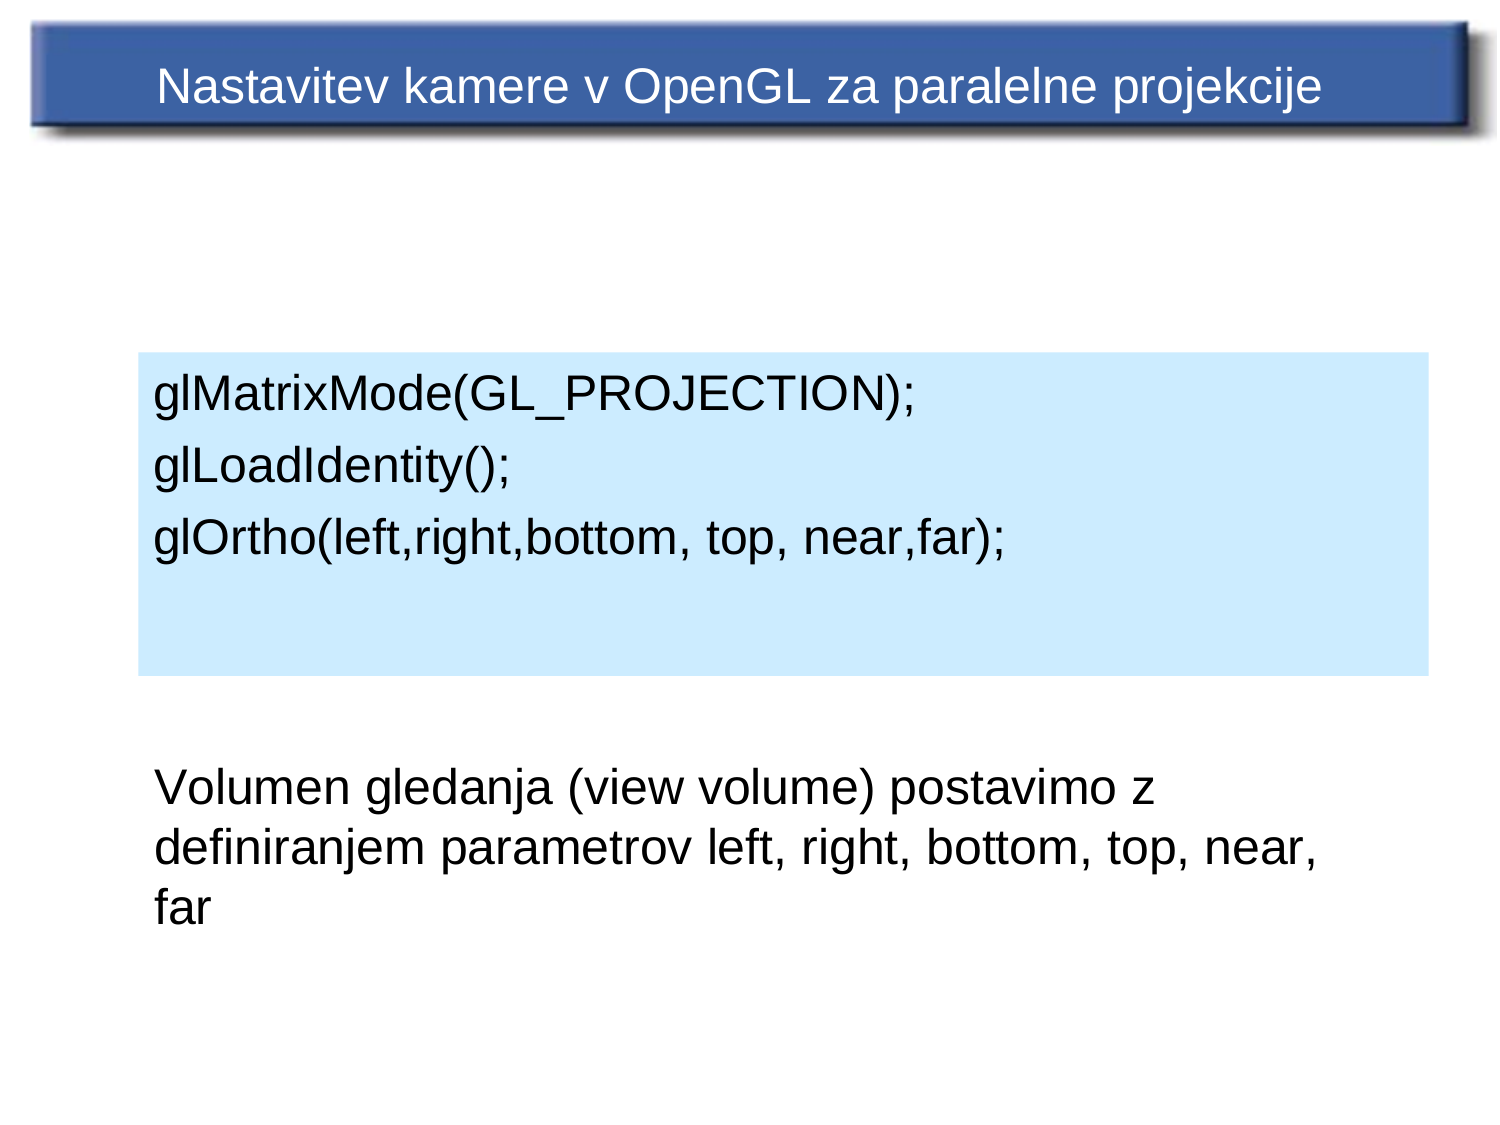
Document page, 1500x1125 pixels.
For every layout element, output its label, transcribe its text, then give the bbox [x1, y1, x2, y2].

list glMatrixMode(GL_PROJECTION); glLoadIdentity(); glOrtho(left,right,bottom, top, near,far); [138, 352, 1429, 676]
title Nastavitev kamere v OpenGL za paralelne projekcije [41, 38, 1438, 122]
text_box Volumen gledanja (view volume) postavimo z definiranjem parametrov left, right, bottom, top, near, far [139, 746, 1357, 943]
picture [29, 18, 1497, 146]
